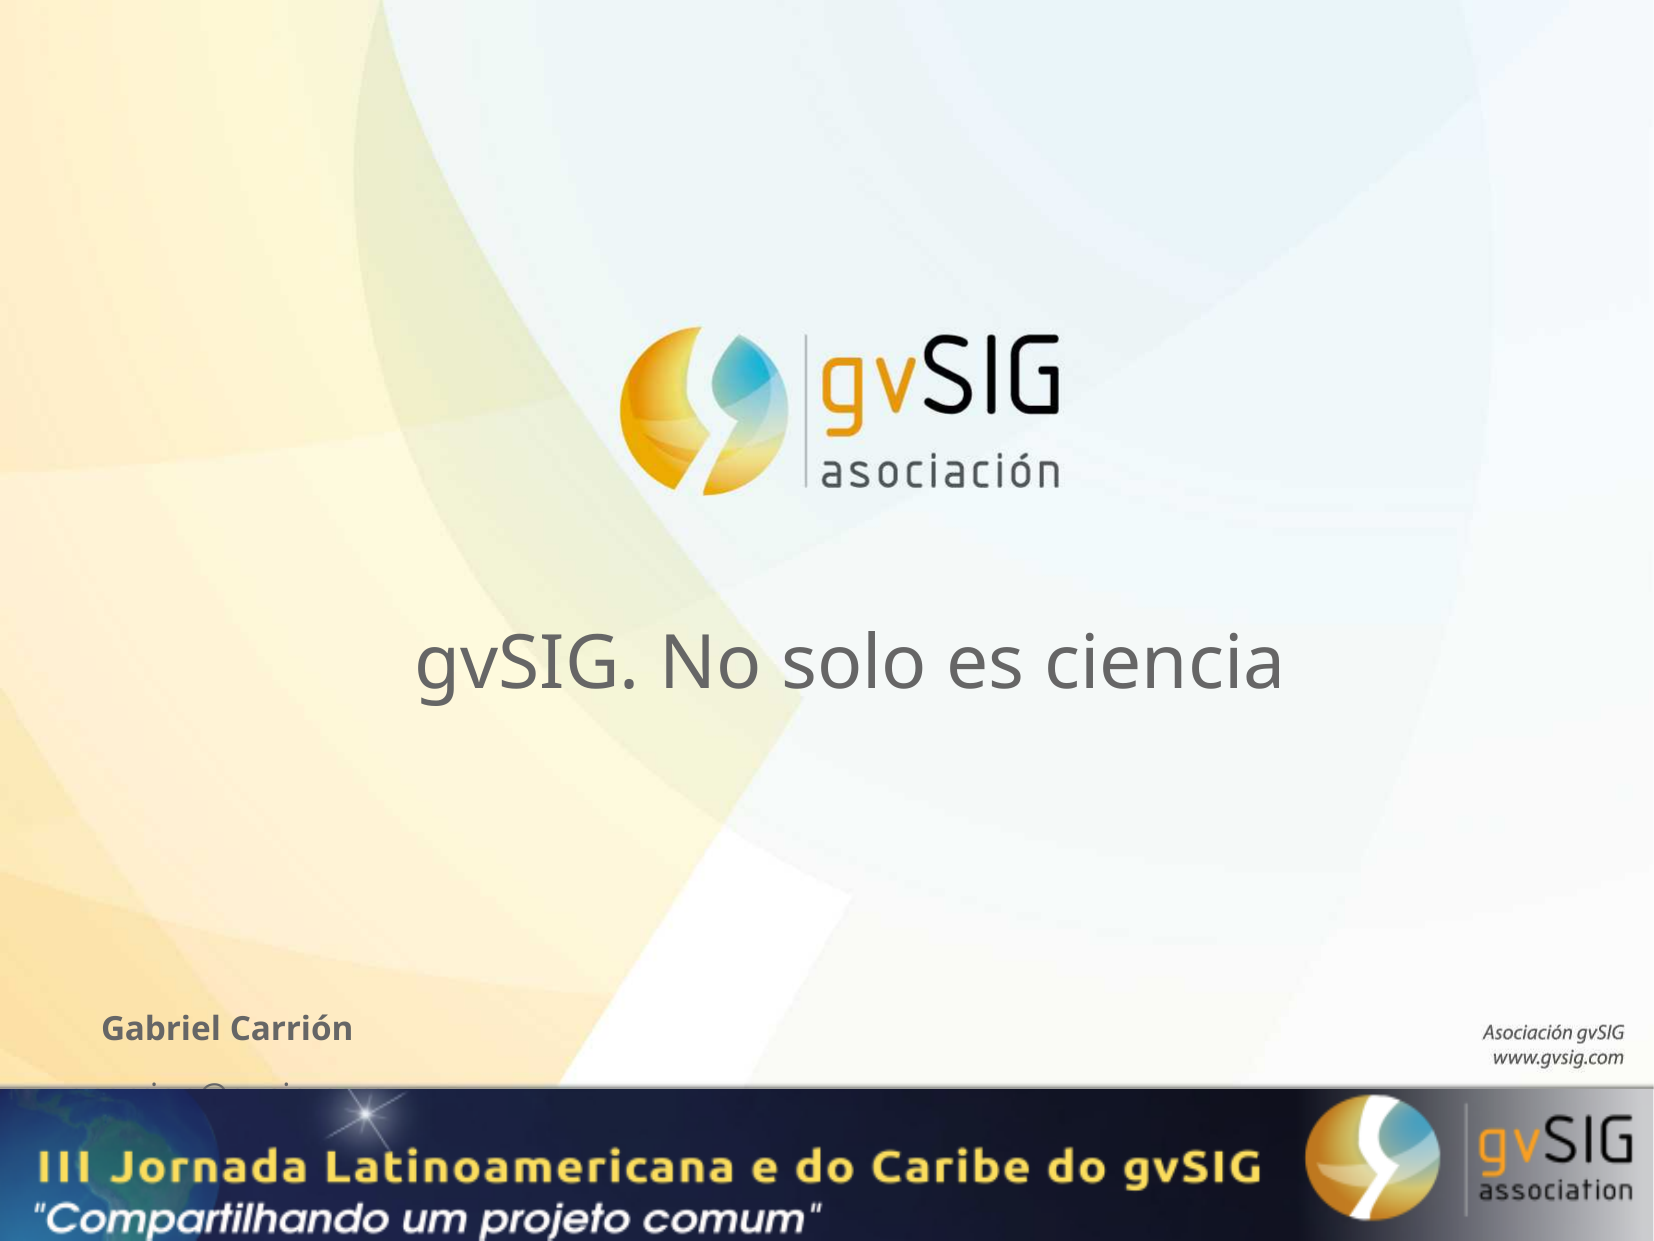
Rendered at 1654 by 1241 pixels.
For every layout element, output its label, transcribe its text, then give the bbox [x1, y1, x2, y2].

picture [0, 0, 1654, 1241]
title gvSIG. No solo es ciencia [135, 610, 1565, 709]
text_box Gabriel Carrión gcarrion@gvsig.com [0, 974, 443, 1086]
